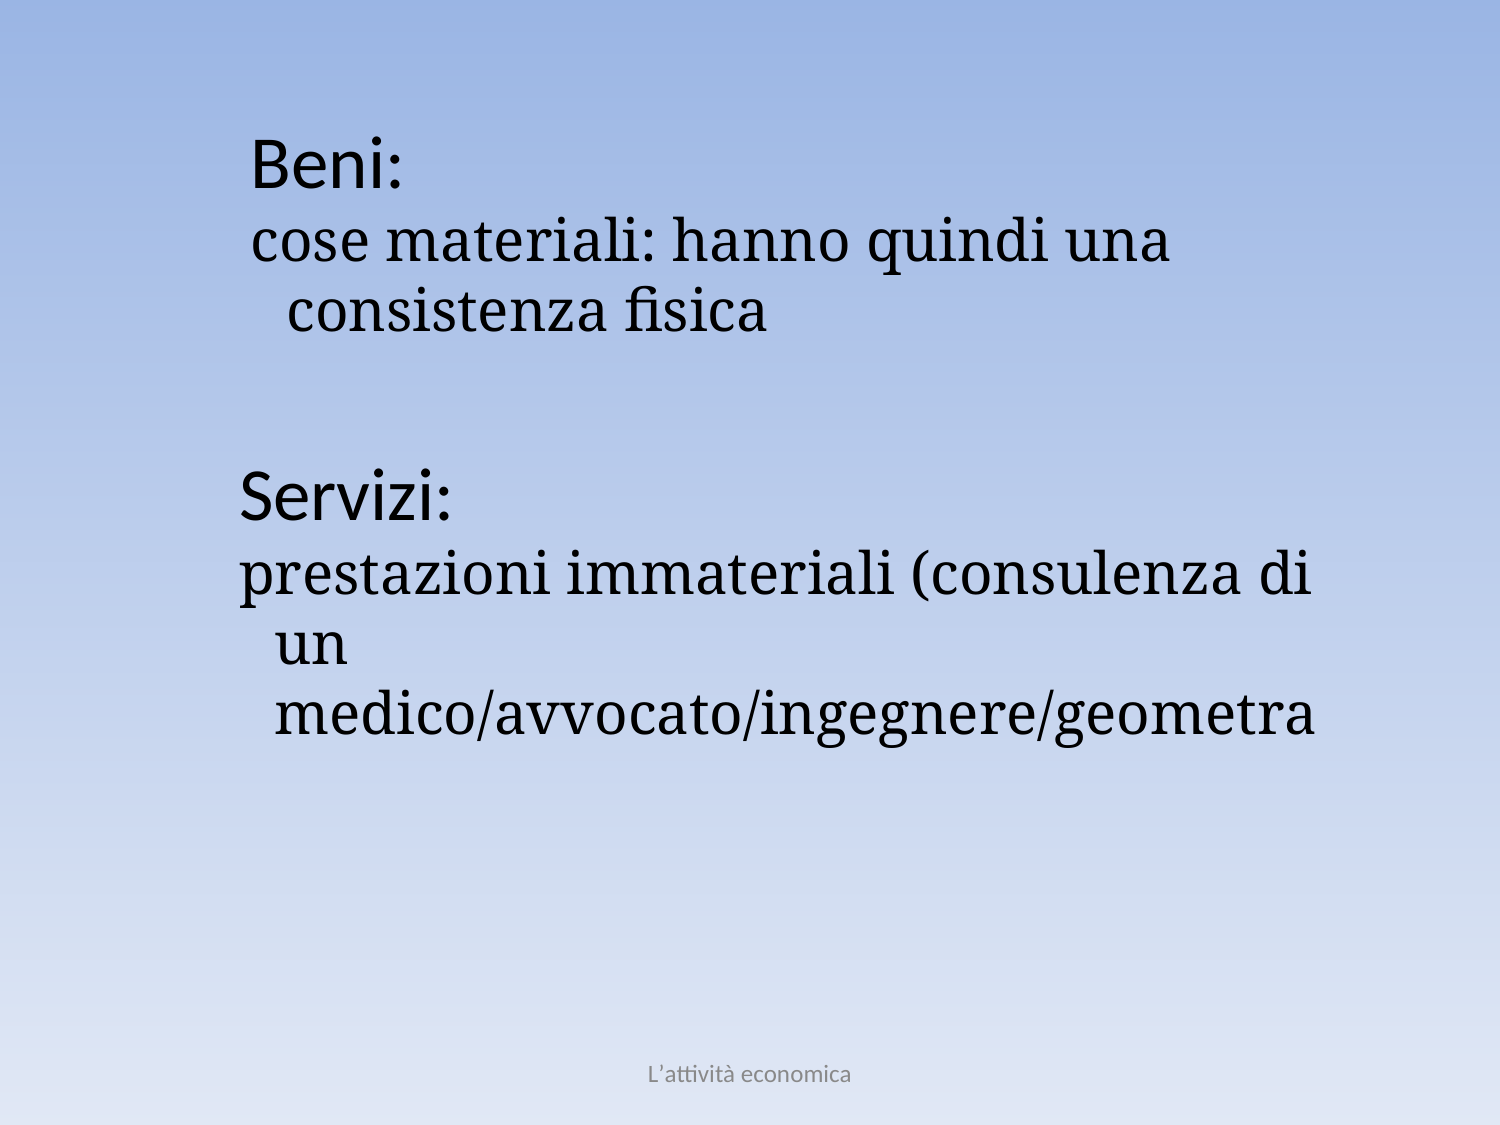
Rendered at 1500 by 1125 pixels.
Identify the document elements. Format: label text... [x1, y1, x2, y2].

text_box L’attività economica [512, 1042, 988, 1103]
text_box Servizi: prestazioni immateriali (consulenza di un medico/avvocato/ingegnere/geometra [224, 438, 1371, 824]
text_box Beni: cose materiali: hanno quindi una consistenza fisica [236, 106, 1193, 352]
